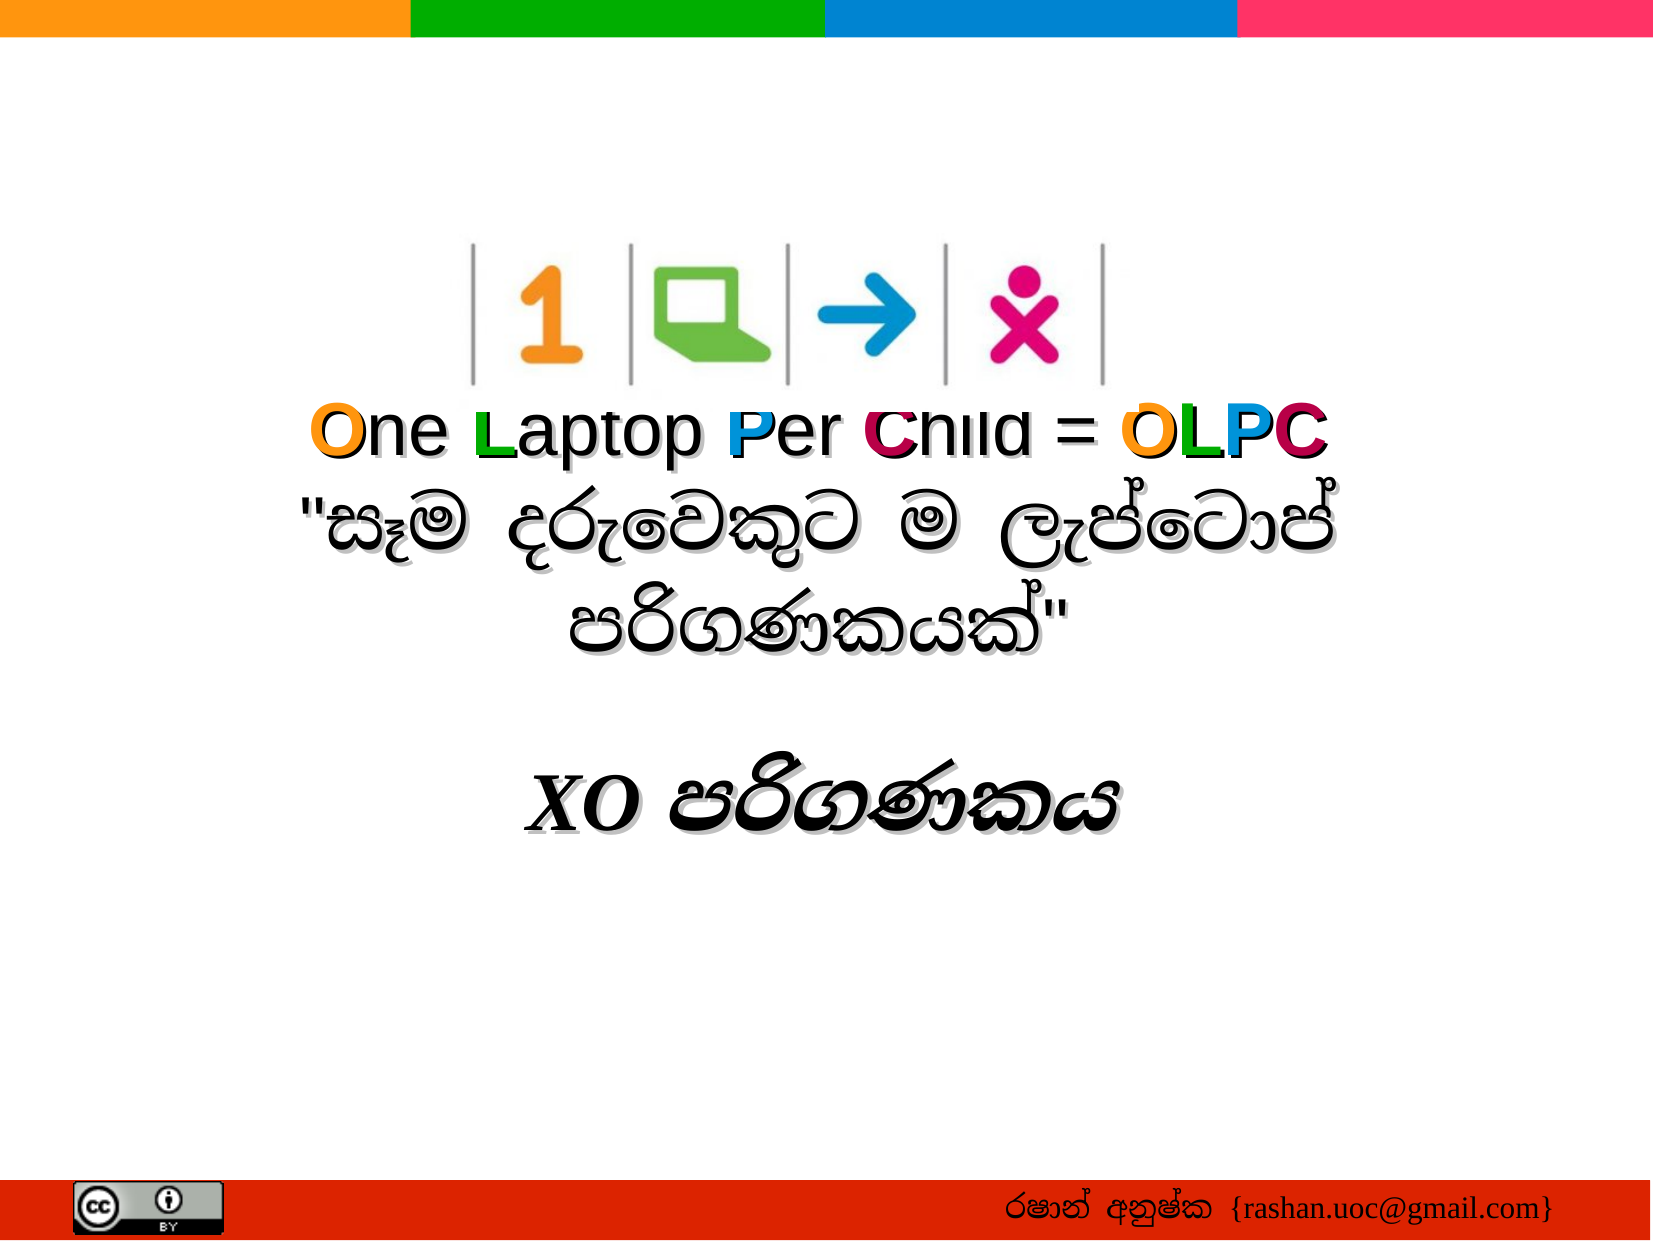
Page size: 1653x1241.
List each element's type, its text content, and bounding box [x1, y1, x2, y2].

text_box XO පරිගණකය [526, 749, 1127, 848]
picture [73, 1181, 224, 1235]
picture [450, 224, 1139, 412]
title One Laptop Per Child = OLPC "සෑම දරුවෙකුට ම ලැප්ටොප් පරිගණකයක්" [112, 429, 1524, 713]
